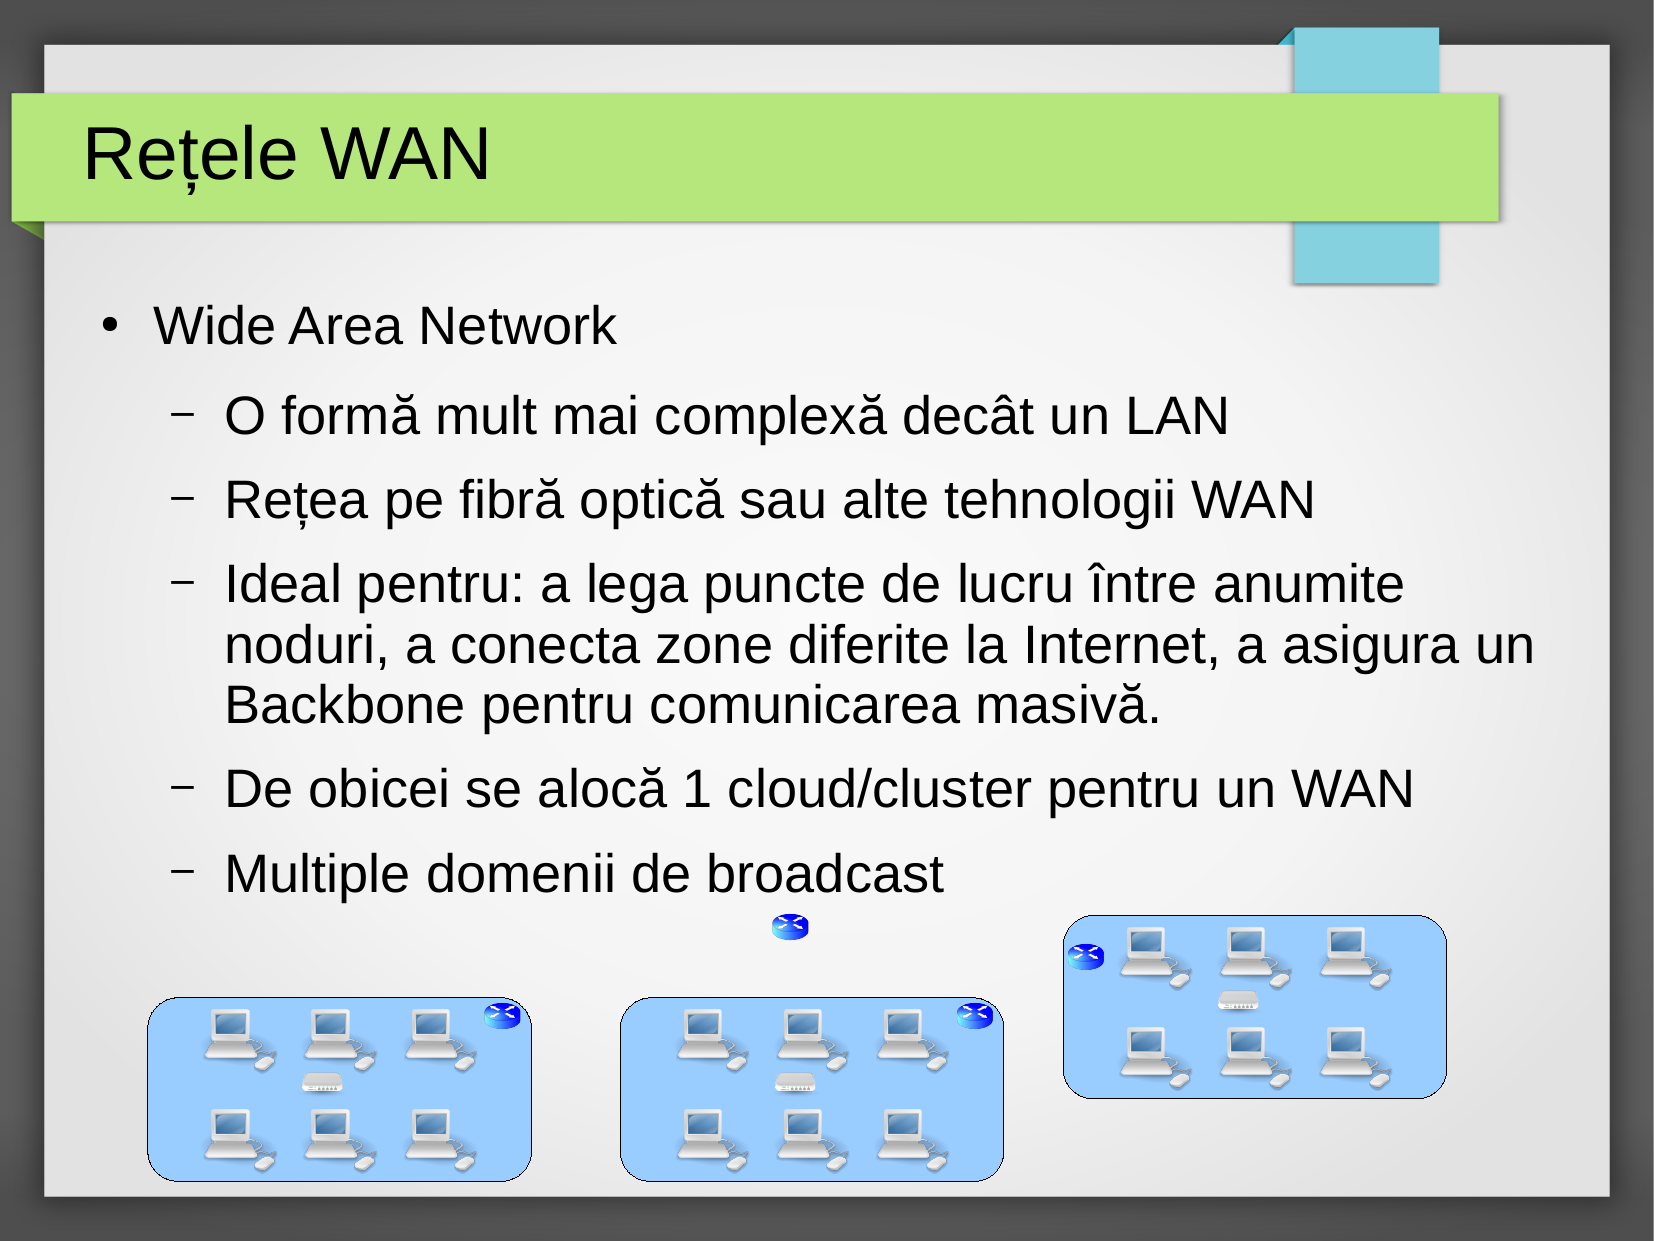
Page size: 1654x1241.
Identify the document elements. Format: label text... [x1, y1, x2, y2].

text_box [1152, 915, 1213, 1099]
text_box [1063, 1034, 1113, 1099]
text_box [147, 997, 297, 1182]
text_box [821, 997, 1004, 1182]
text_box [1264, 915, 1447, 1099]
text_box [620, 997, 770, 1182]
title Rețele WAN [82, 94, 1264, 213]
picture [0, 0, 1654, 1241]
list Wide Area Network O formă mult mai complexă decât un LAN Rețea pe fibră optică sau alte tehnologii WAN Ideal pentru: a lega puncte de lucru între anumite noduri, a conecta zone diferite la Internet, a asigura un Backbone pentru comunicarea masivă. De obicei se alocă 1 cloud/cluster pentru un WAN Multiple domenii de broadcast [82, 295, 1571, 1015]
text_box [348, 997, 532, 1182]
